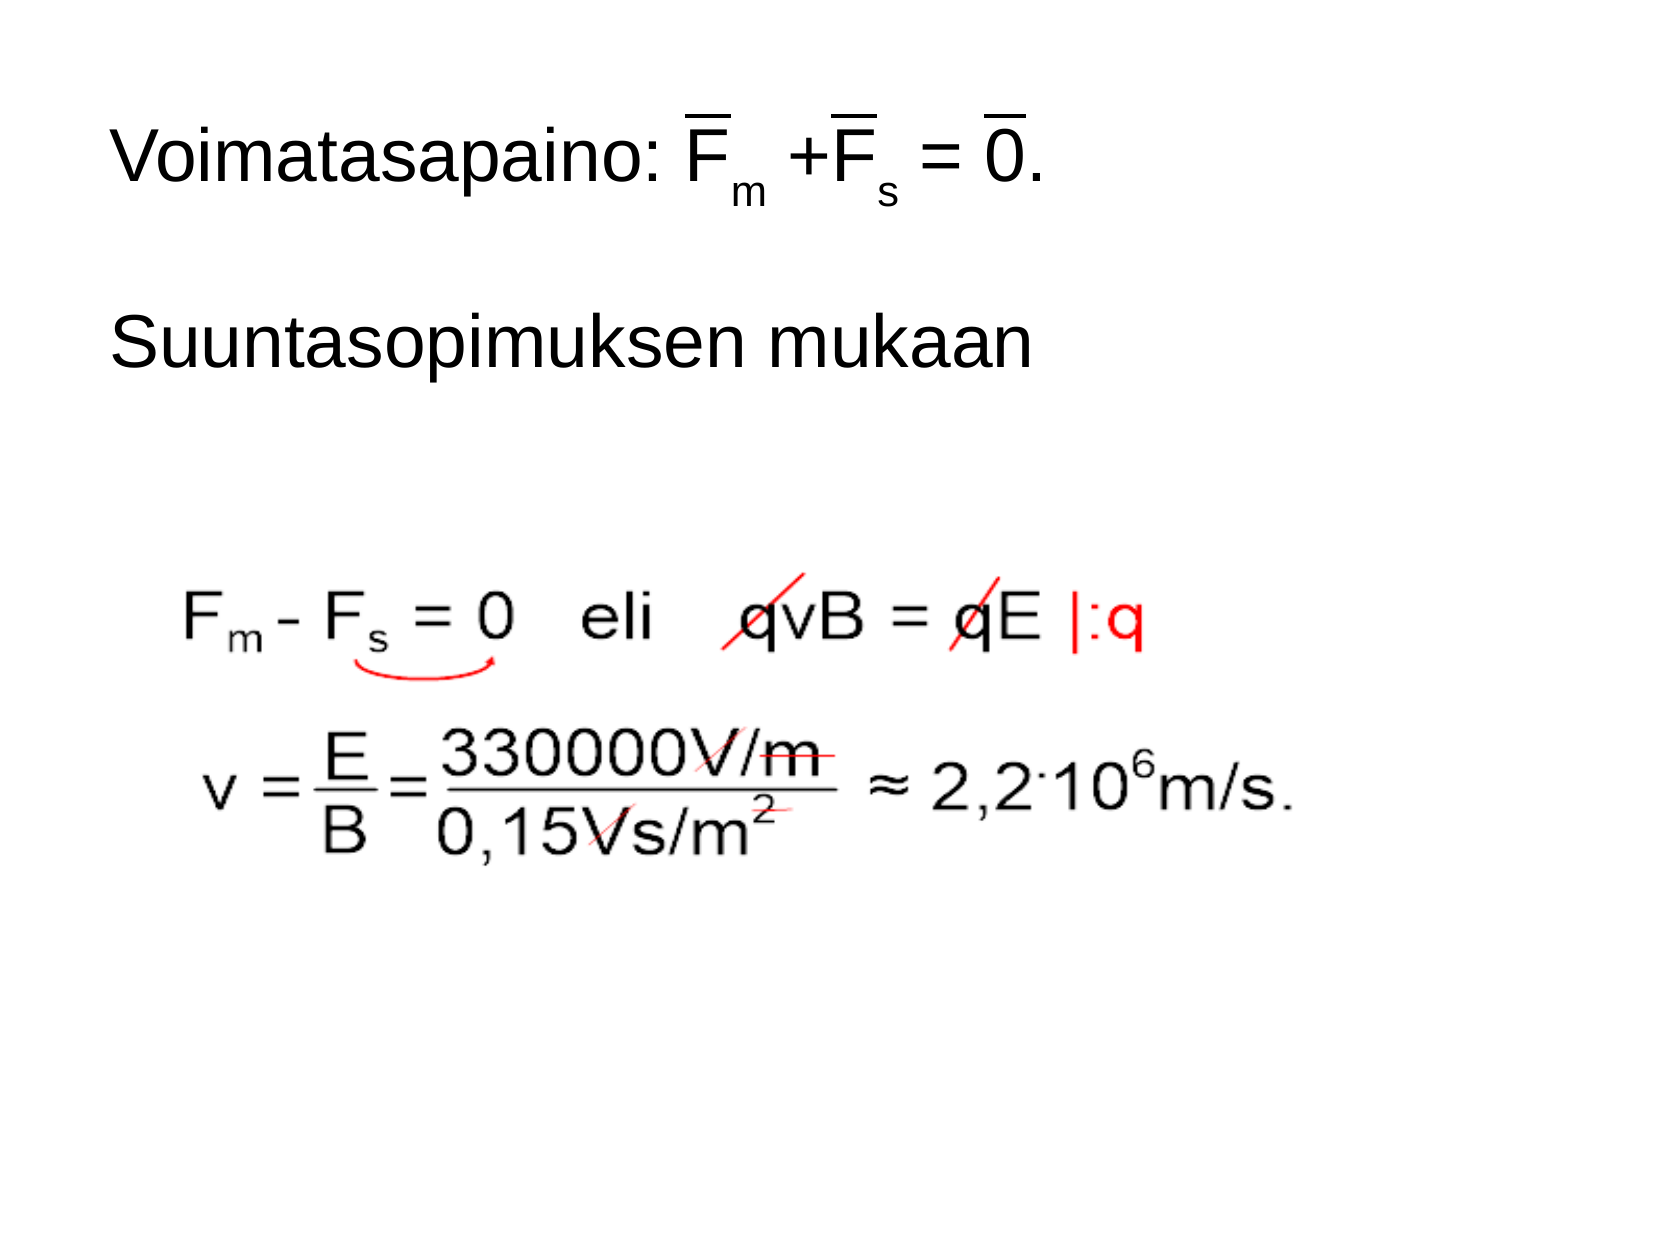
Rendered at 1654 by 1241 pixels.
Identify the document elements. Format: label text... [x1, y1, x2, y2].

picture [118, 519, 1359, 924]
text_box Voimatasapaino: Fm +Fs = 0. Suuntasopimuksen mukaan [94, 106, 1123, 560]
